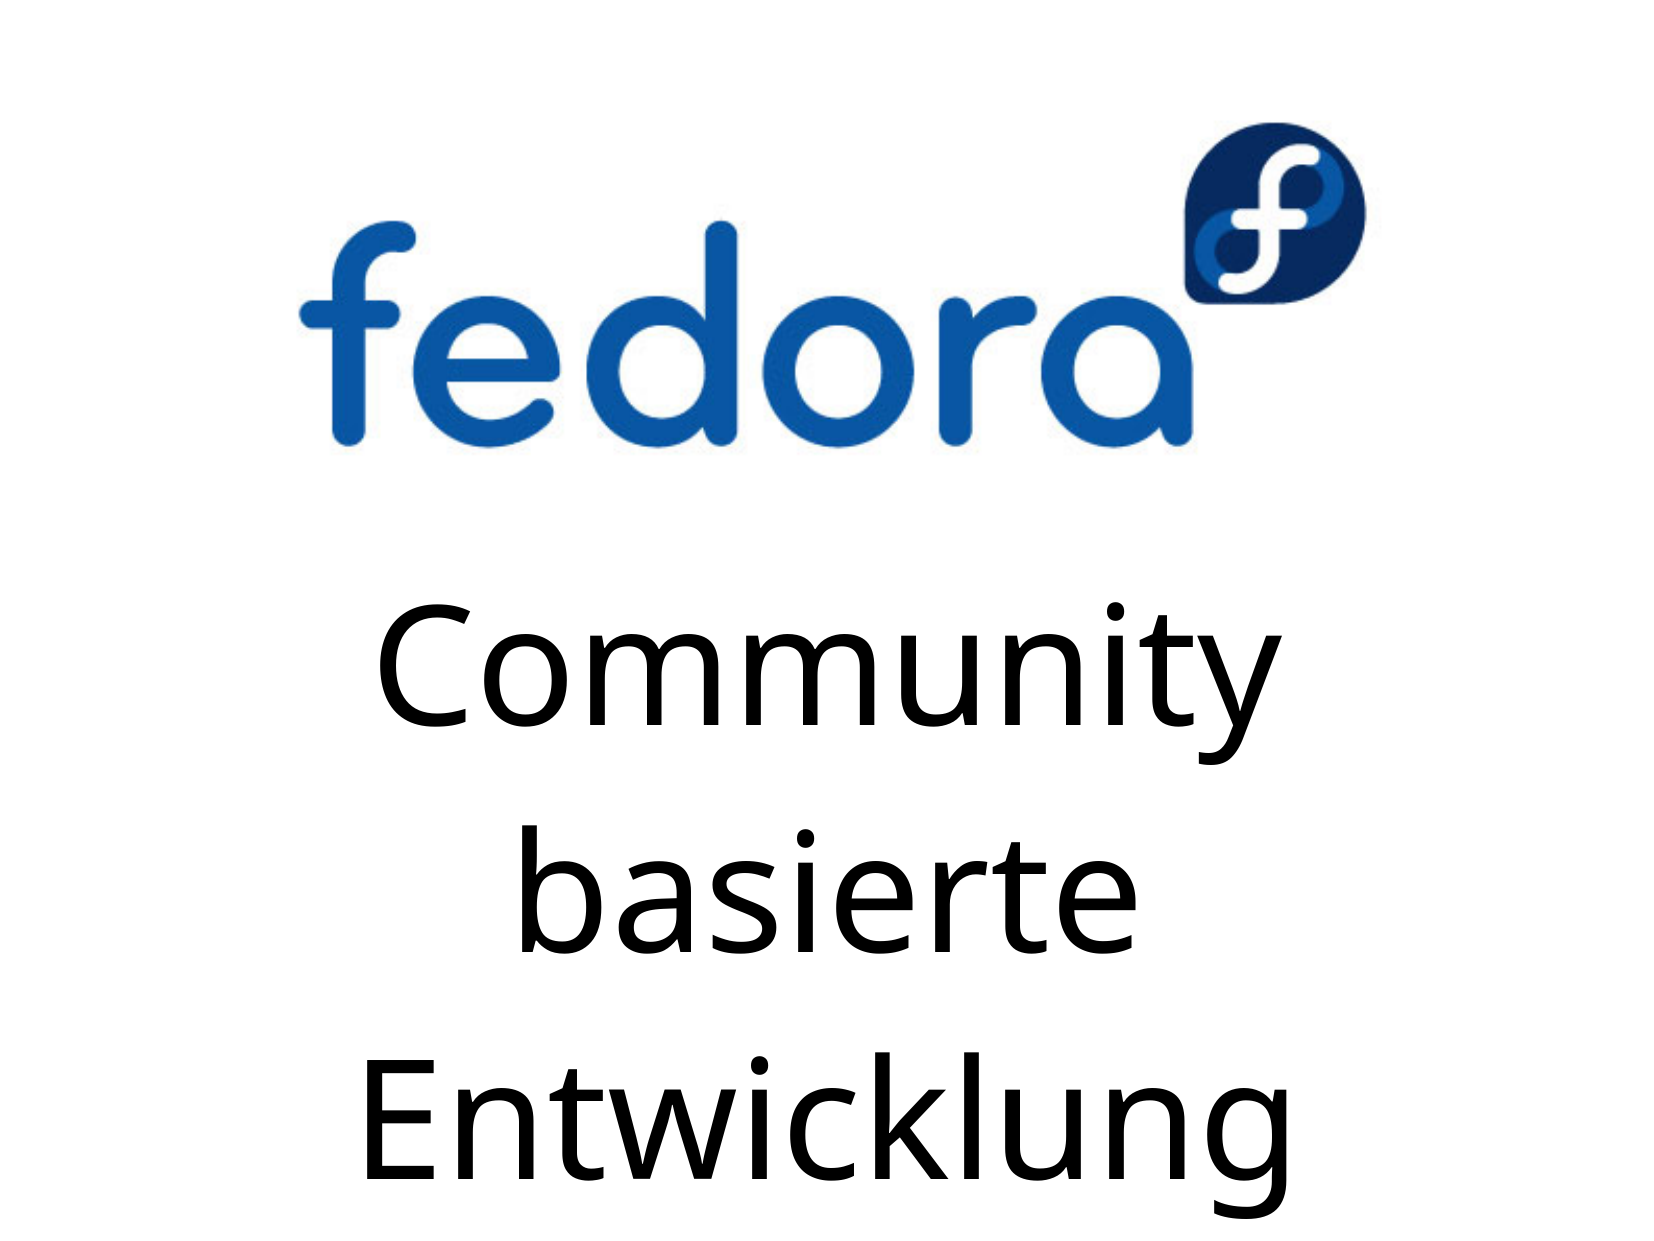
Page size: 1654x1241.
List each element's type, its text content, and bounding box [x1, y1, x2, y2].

text_box Community basierte Entwicklung [82, 290, 1571, 1109]
picture [264, 257, 1390, 290]
title [82, 49, 1571, 257]
